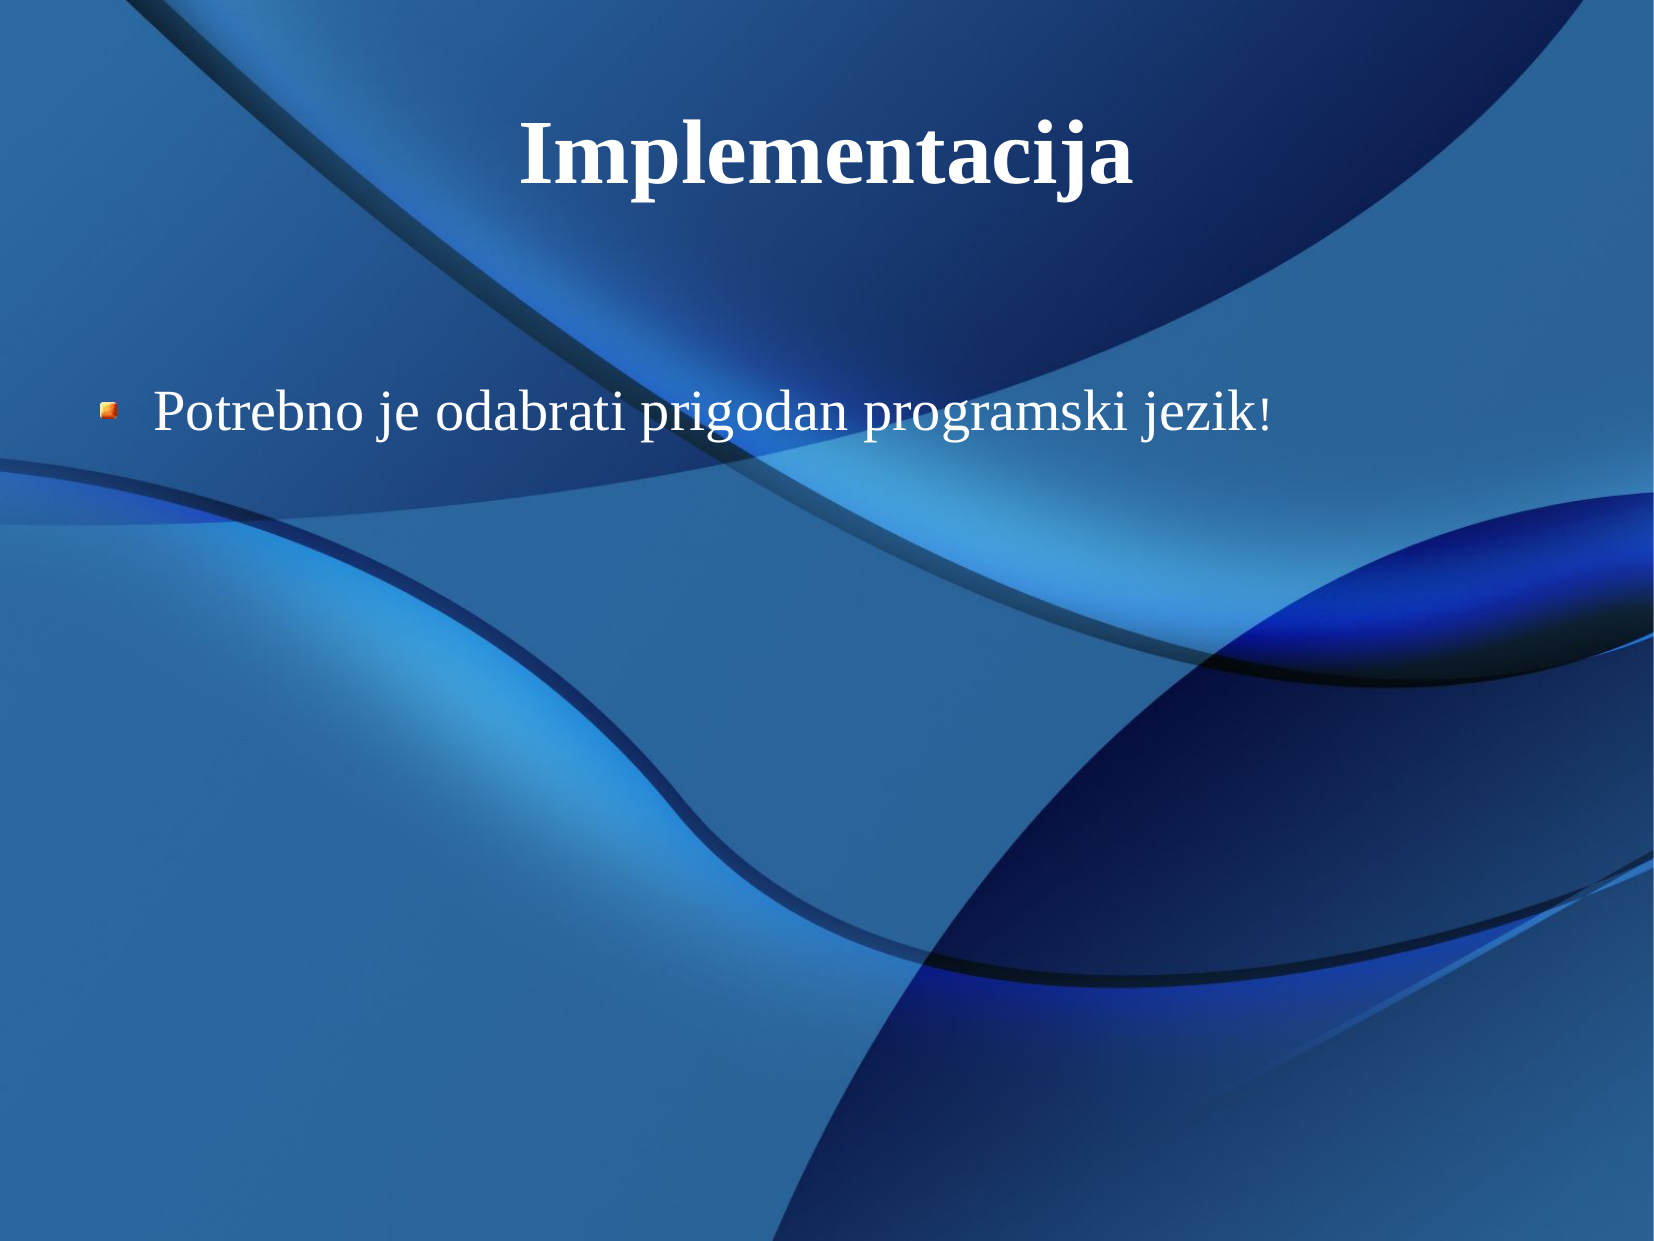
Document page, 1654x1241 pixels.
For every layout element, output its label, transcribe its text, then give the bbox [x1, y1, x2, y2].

title Implementacija [82, 49, 1571, 257]
list Potrebno je odabrati prigodan programski jezik! [82, 284, 1418, 1088]
picture [0, 0, 1654, 1241]
